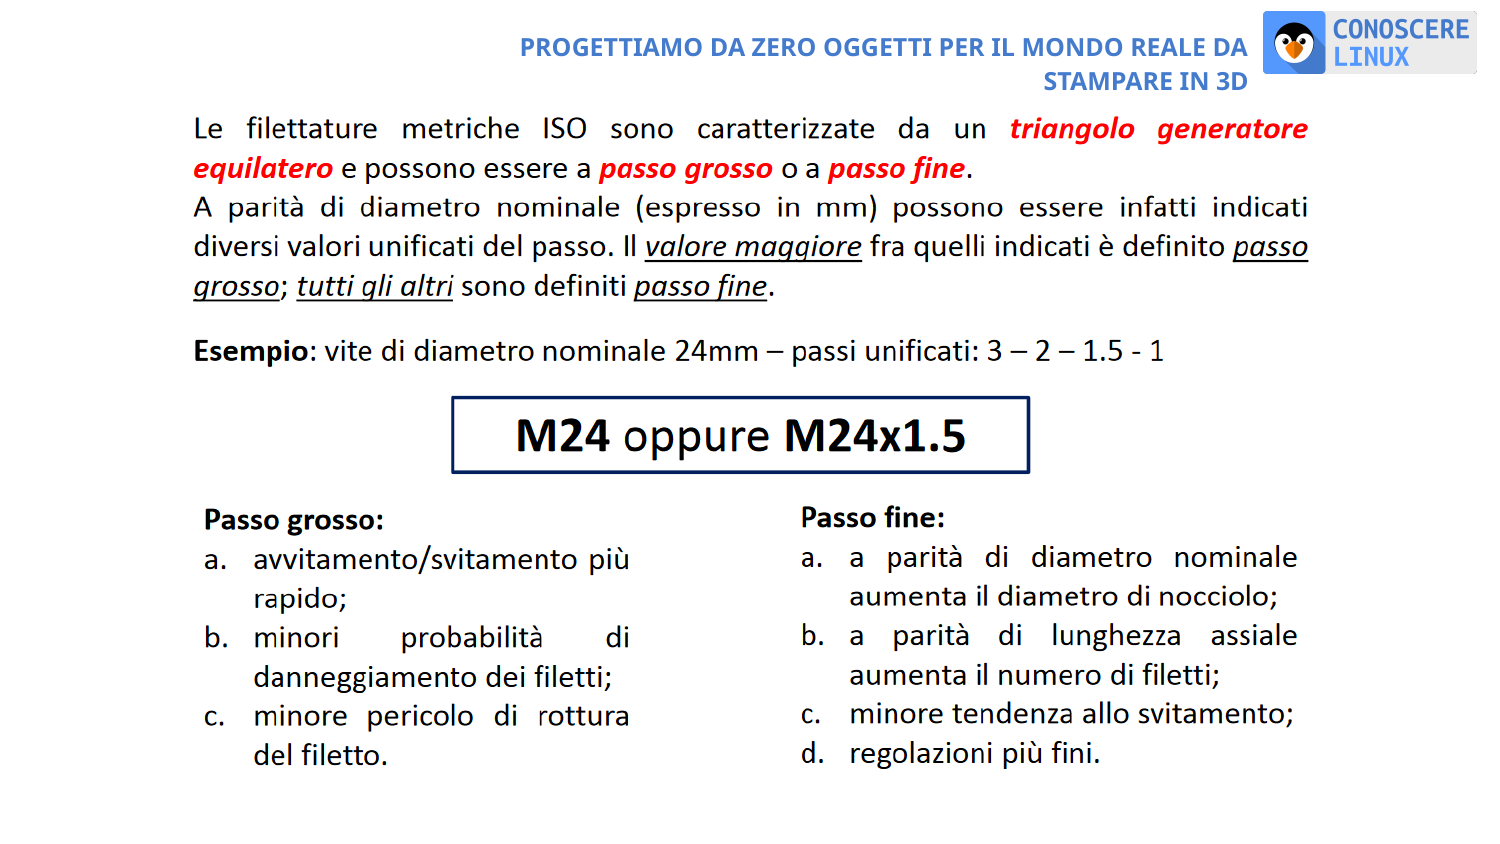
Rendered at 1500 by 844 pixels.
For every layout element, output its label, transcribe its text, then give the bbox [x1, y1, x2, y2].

picture [1263, 11, 1477, 74]
text_box PROGETTIAMO DA ZERO OGGETTI PER IL MONDO REALE DA STAMPARE IN 3D [437, 21, 1264, 91]
picture [187, 106, 1335, 792]
